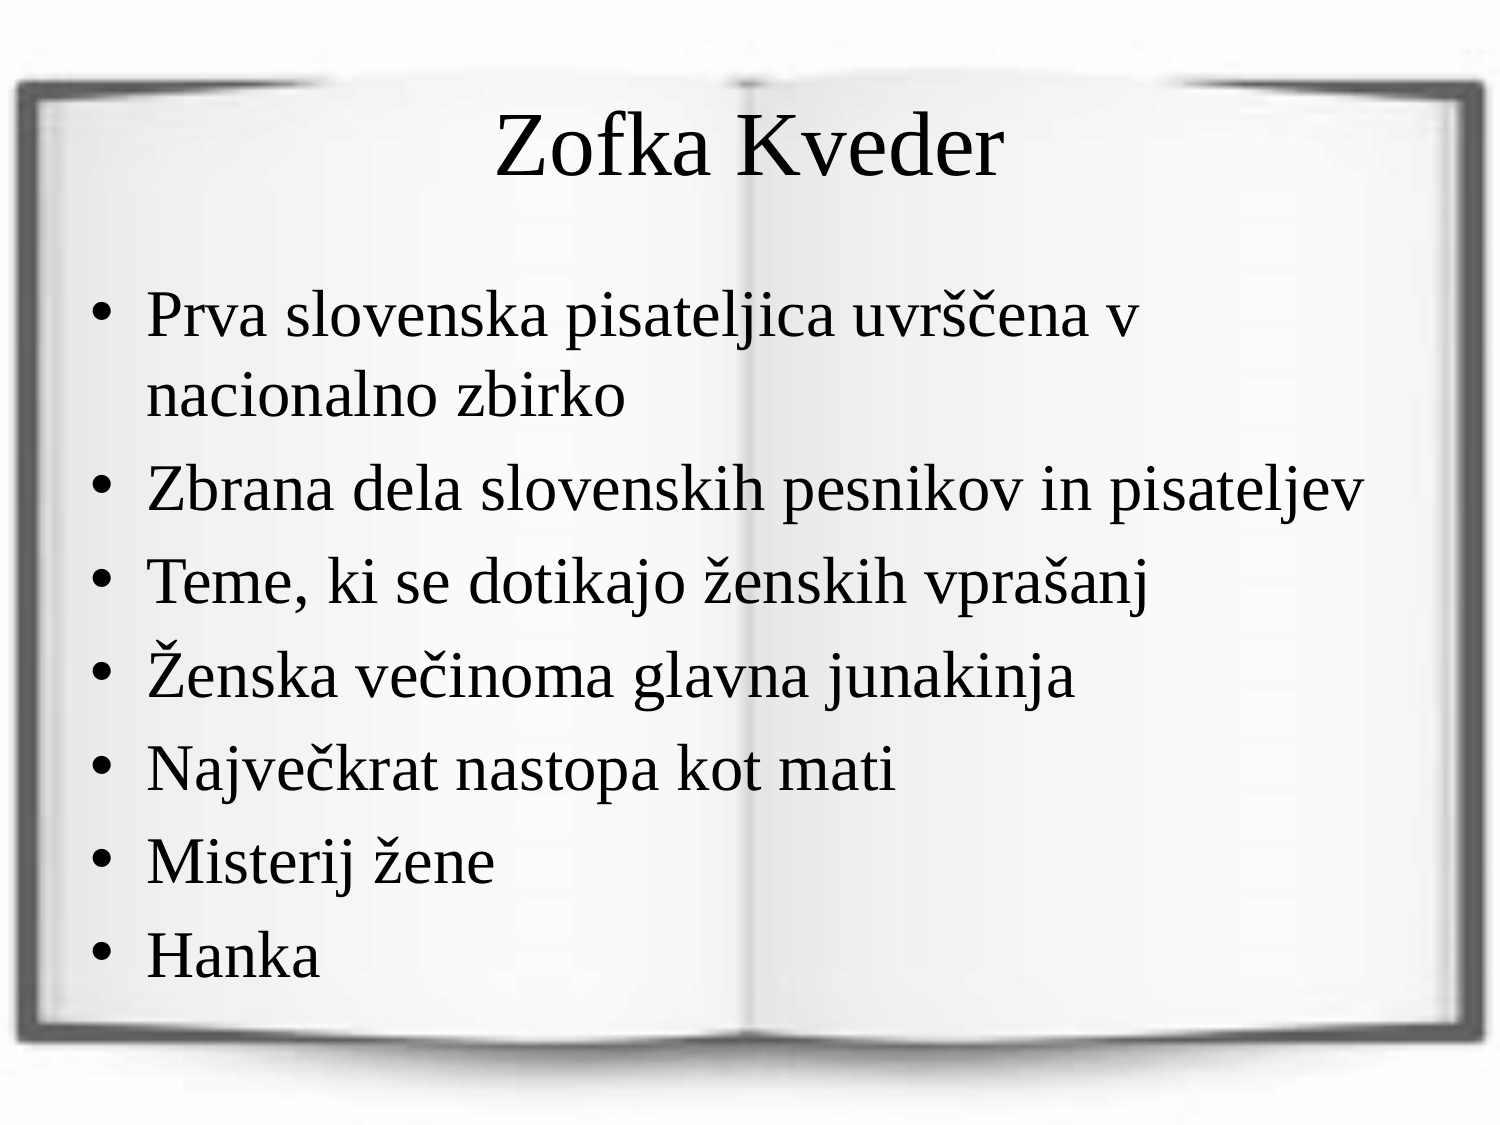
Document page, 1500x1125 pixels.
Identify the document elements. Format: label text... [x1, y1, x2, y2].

picture [0, 0, 1500, 1125]
list Prva slovenska pisateljica uvrščena v nacionalno zbirko Zbrana dela slovenskih pesnikov in pisateljev Teme, ki se dotikajo ženskih vprašanj Ženska večinoma glavna junakinja Največkrat nastopa kot mati Misterij žene Hanka [75, 262, 1425, 1005]
title Zofka Kveder [75, 45, 1425, 233]
